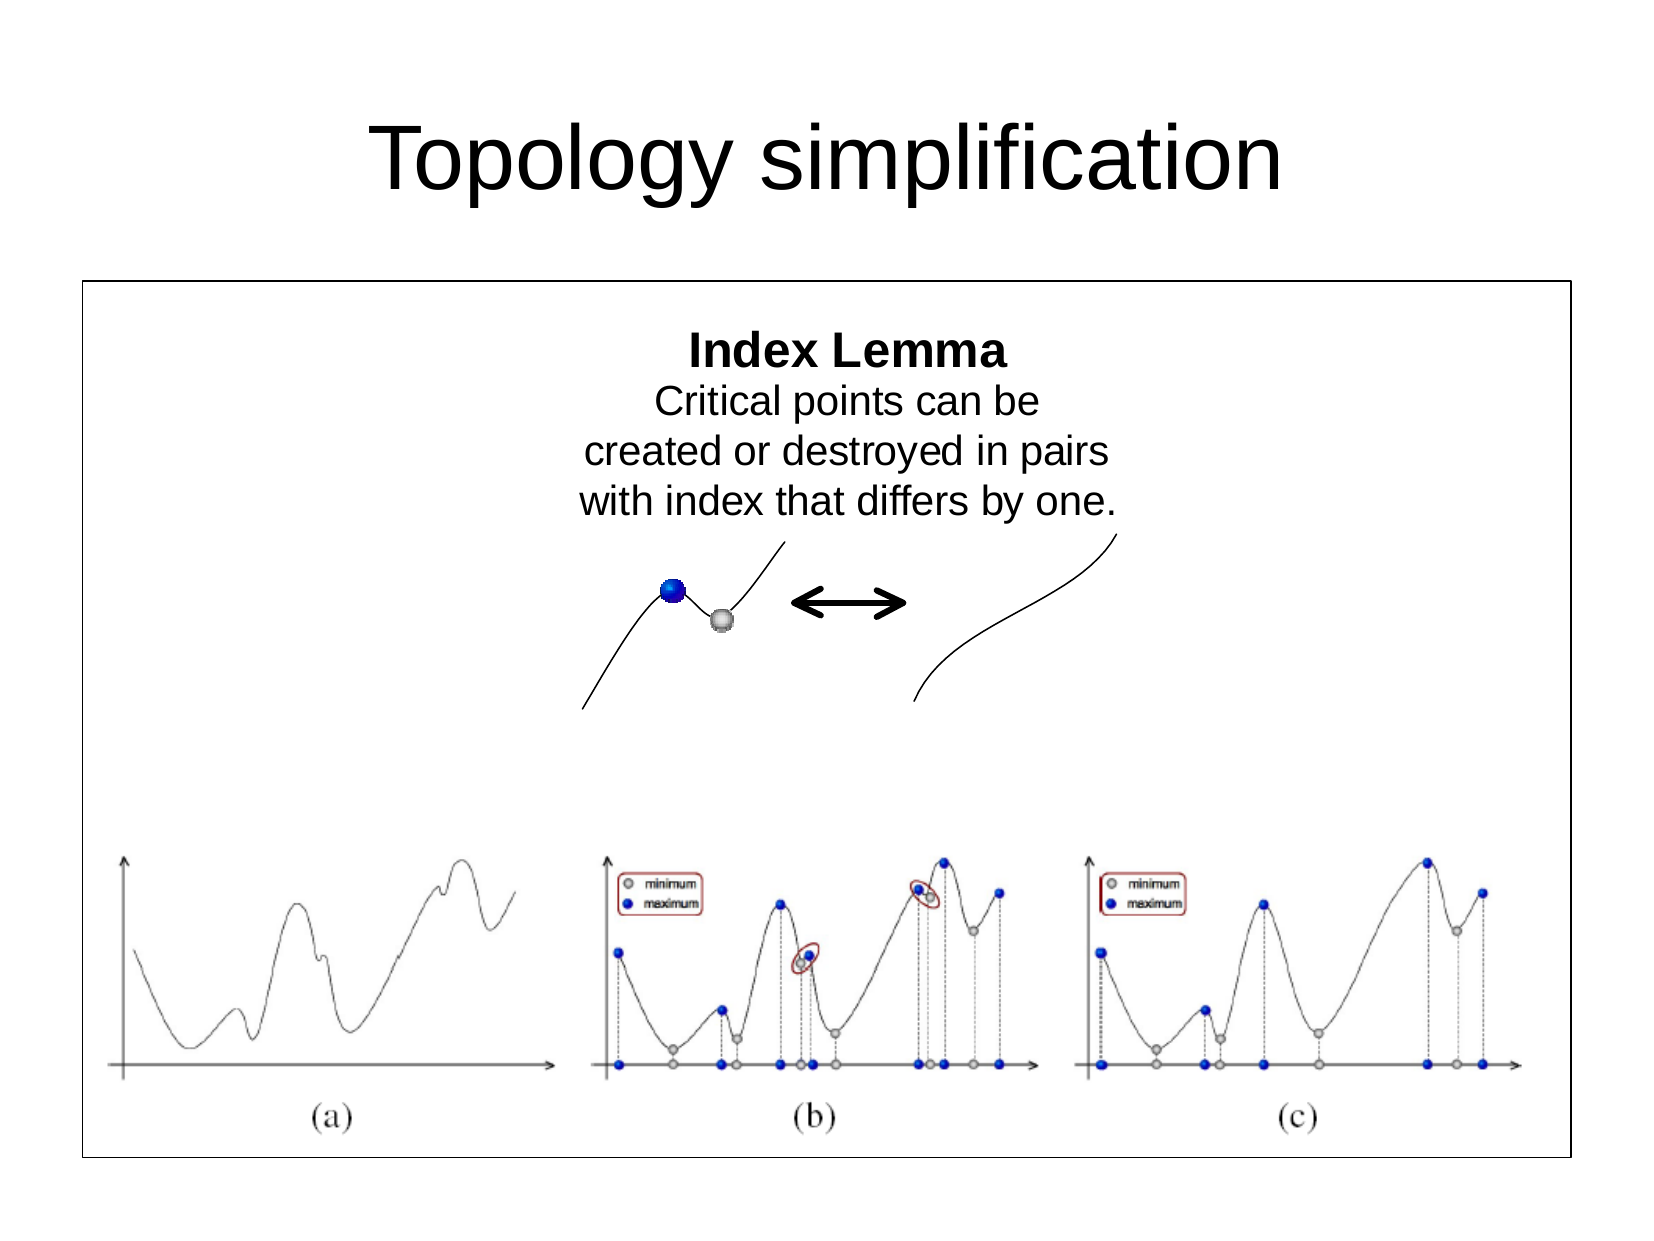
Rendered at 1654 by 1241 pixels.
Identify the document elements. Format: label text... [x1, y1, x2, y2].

picture [487, 281, 1152, 715]
title Topology simplification [82, 41, 1571, 265]
picture [100, 800, 1561, 1148]
text_box [82, 281, 1571, 1158]
